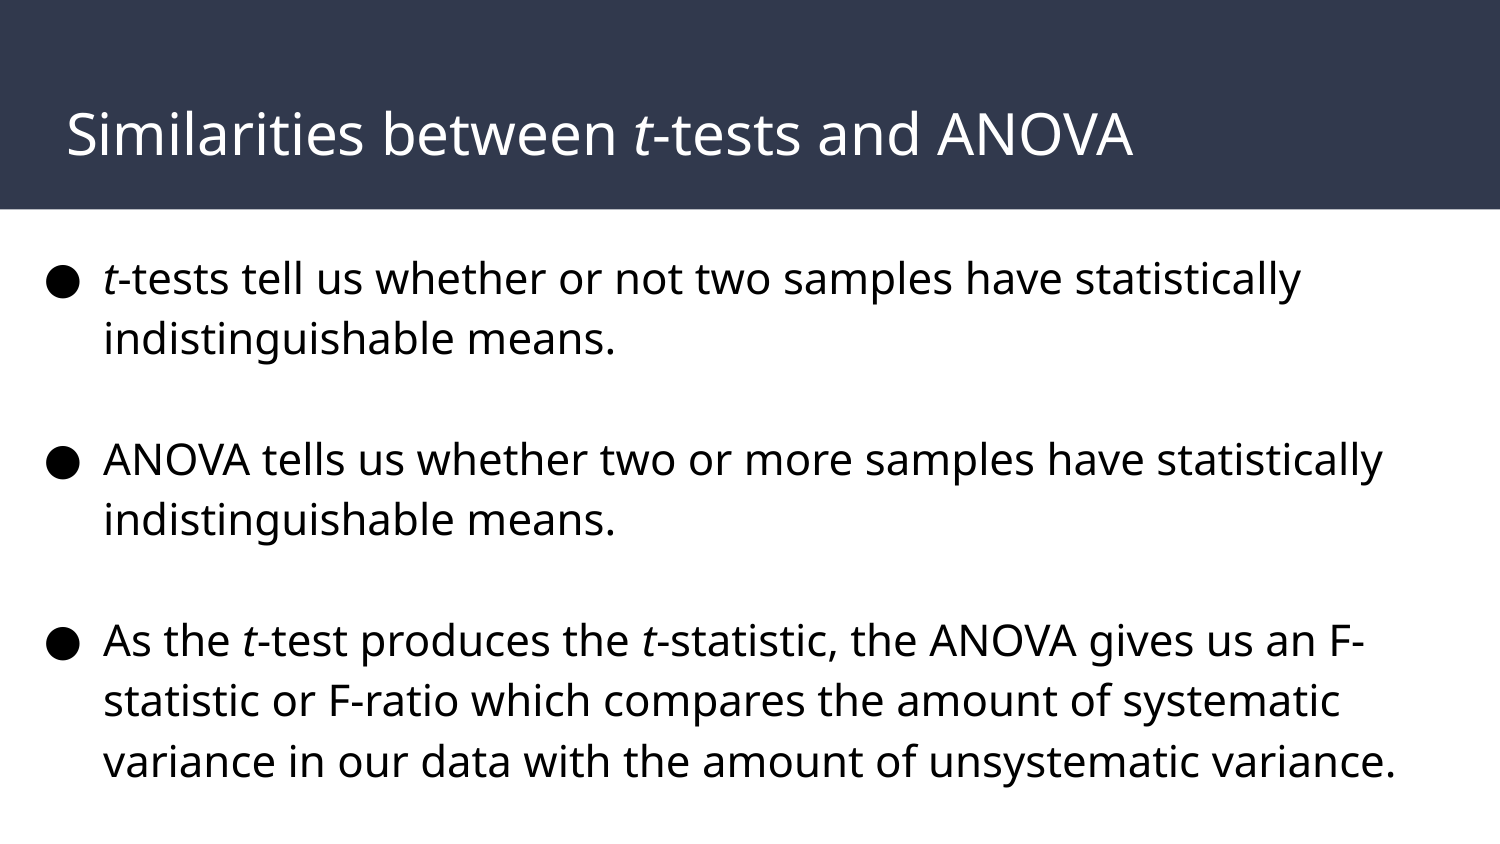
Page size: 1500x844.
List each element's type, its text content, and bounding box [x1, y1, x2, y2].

text_box t-tests tell us whether or not two samples have statistically indistinguishable means. ANOVA tells us whether two or more samples have statistically indistinguishable means. As the t-test produces the t-statistic, the ANOVA gives us an F-statistic or F-ratio which compares the amount of systematic variance in our data with the amount of unsystematic variance. [13, 227, 1472, 829]
title Similarities between t-tests and ANOVA [51, 82, 1449, 185]
